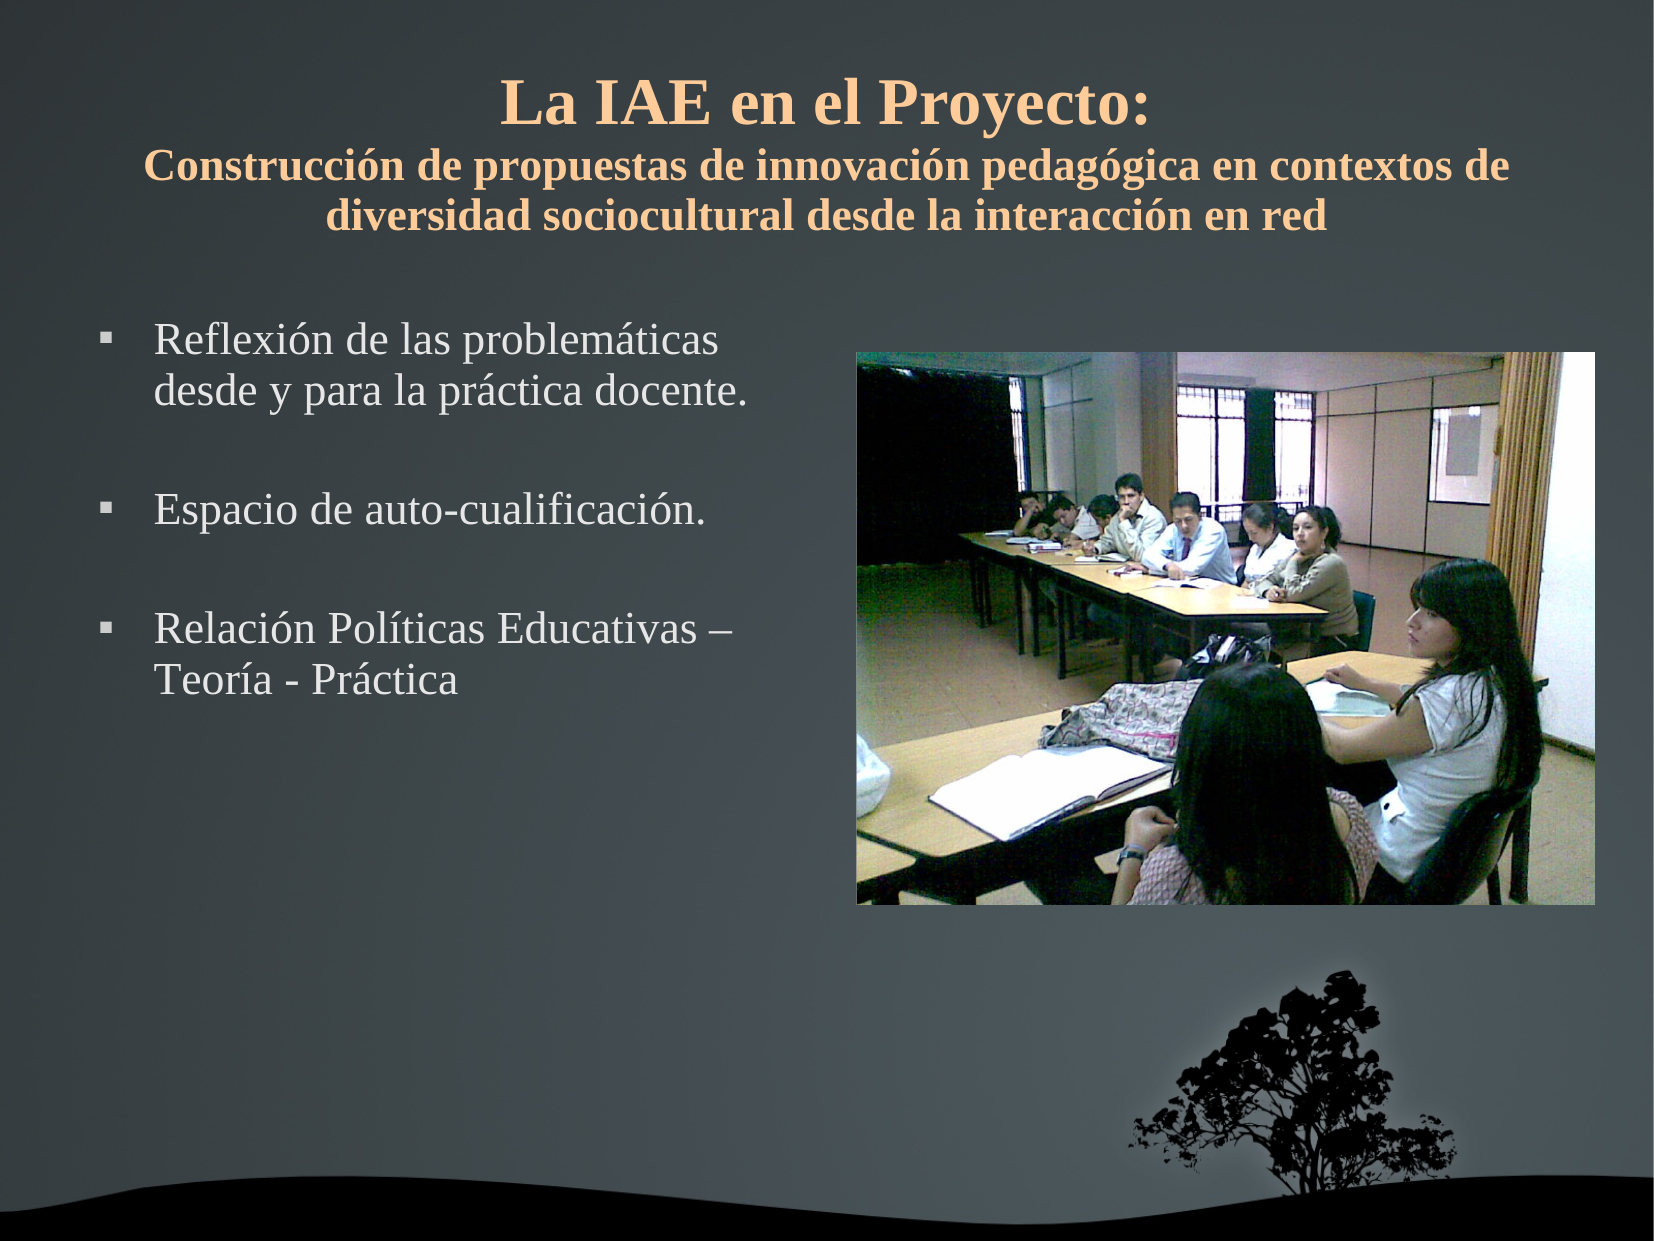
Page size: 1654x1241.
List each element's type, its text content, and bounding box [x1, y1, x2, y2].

picture [0, 0, 1654, 1241]
list Reflexión de las problemáticas desde y para la práctica docente. Espacio de auto-cualificación. Relación Políticas Educativas – Teoría - Práctica [82, 313, 809, 1048]
title La IAE en el Proyecto: Construcción de propuestas de innovación pedagógica en contextos de diversidad sociocultural desde la interacción en red [82, 56, 1571, 250]
